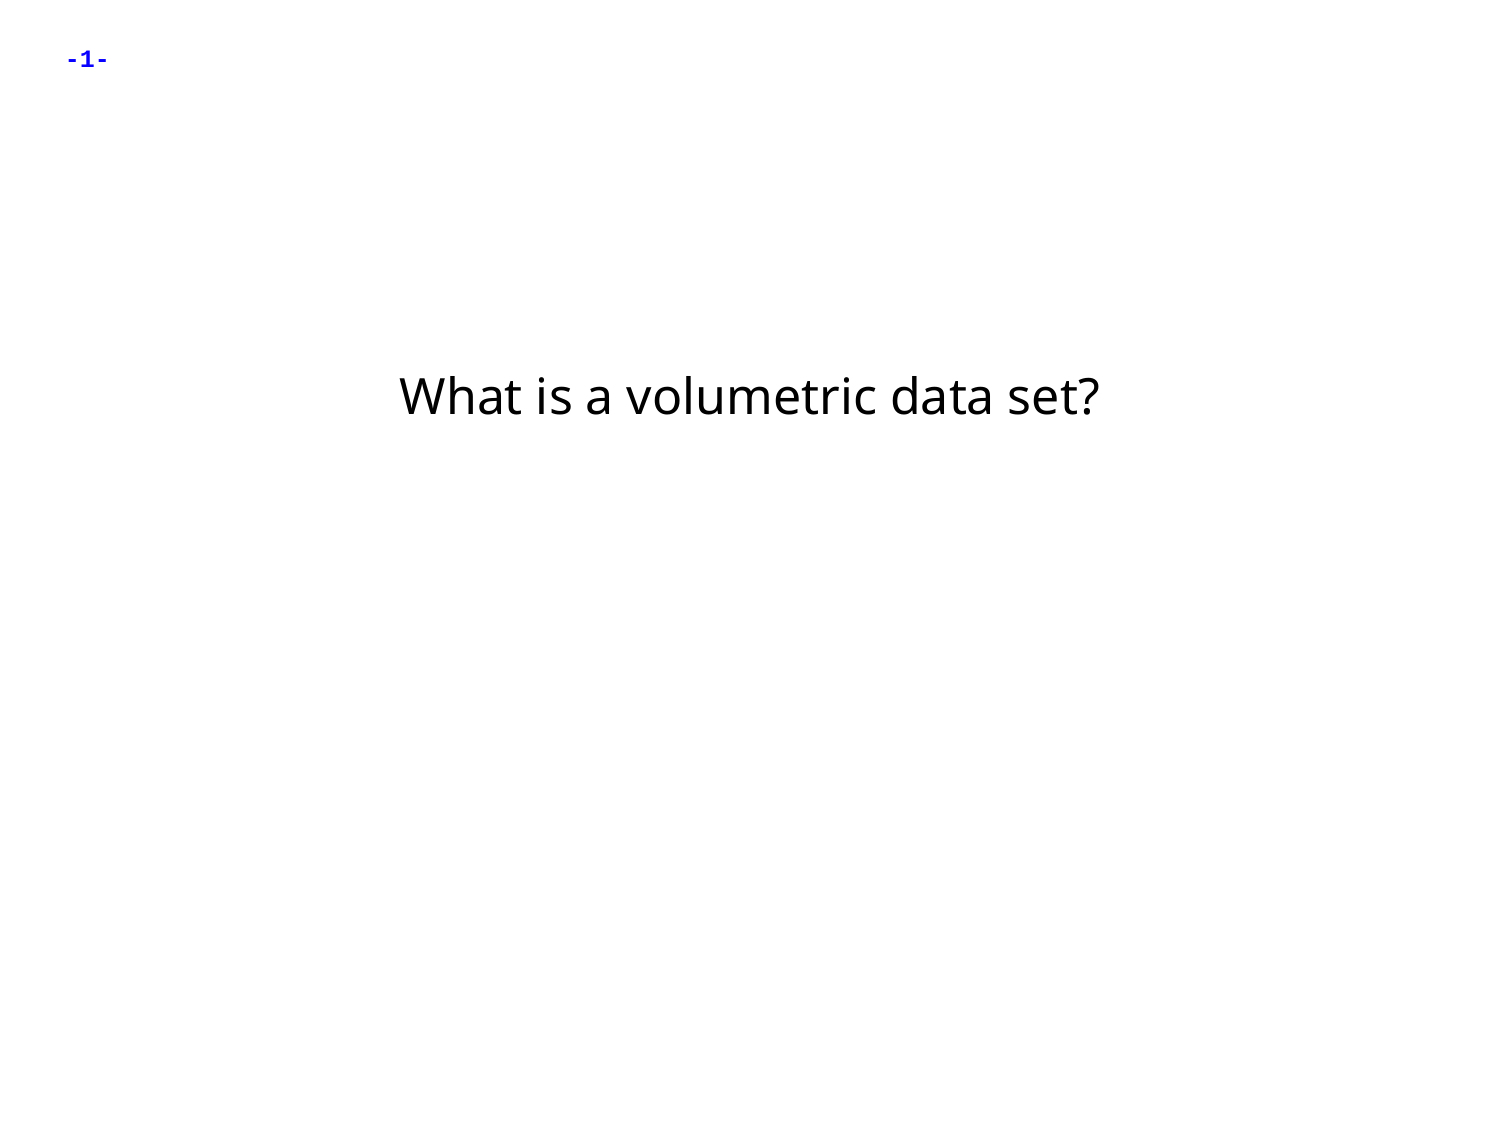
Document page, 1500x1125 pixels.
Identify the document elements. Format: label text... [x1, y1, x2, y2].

text_box What is a volumetric data set? [330, 356, 1170, 432]
